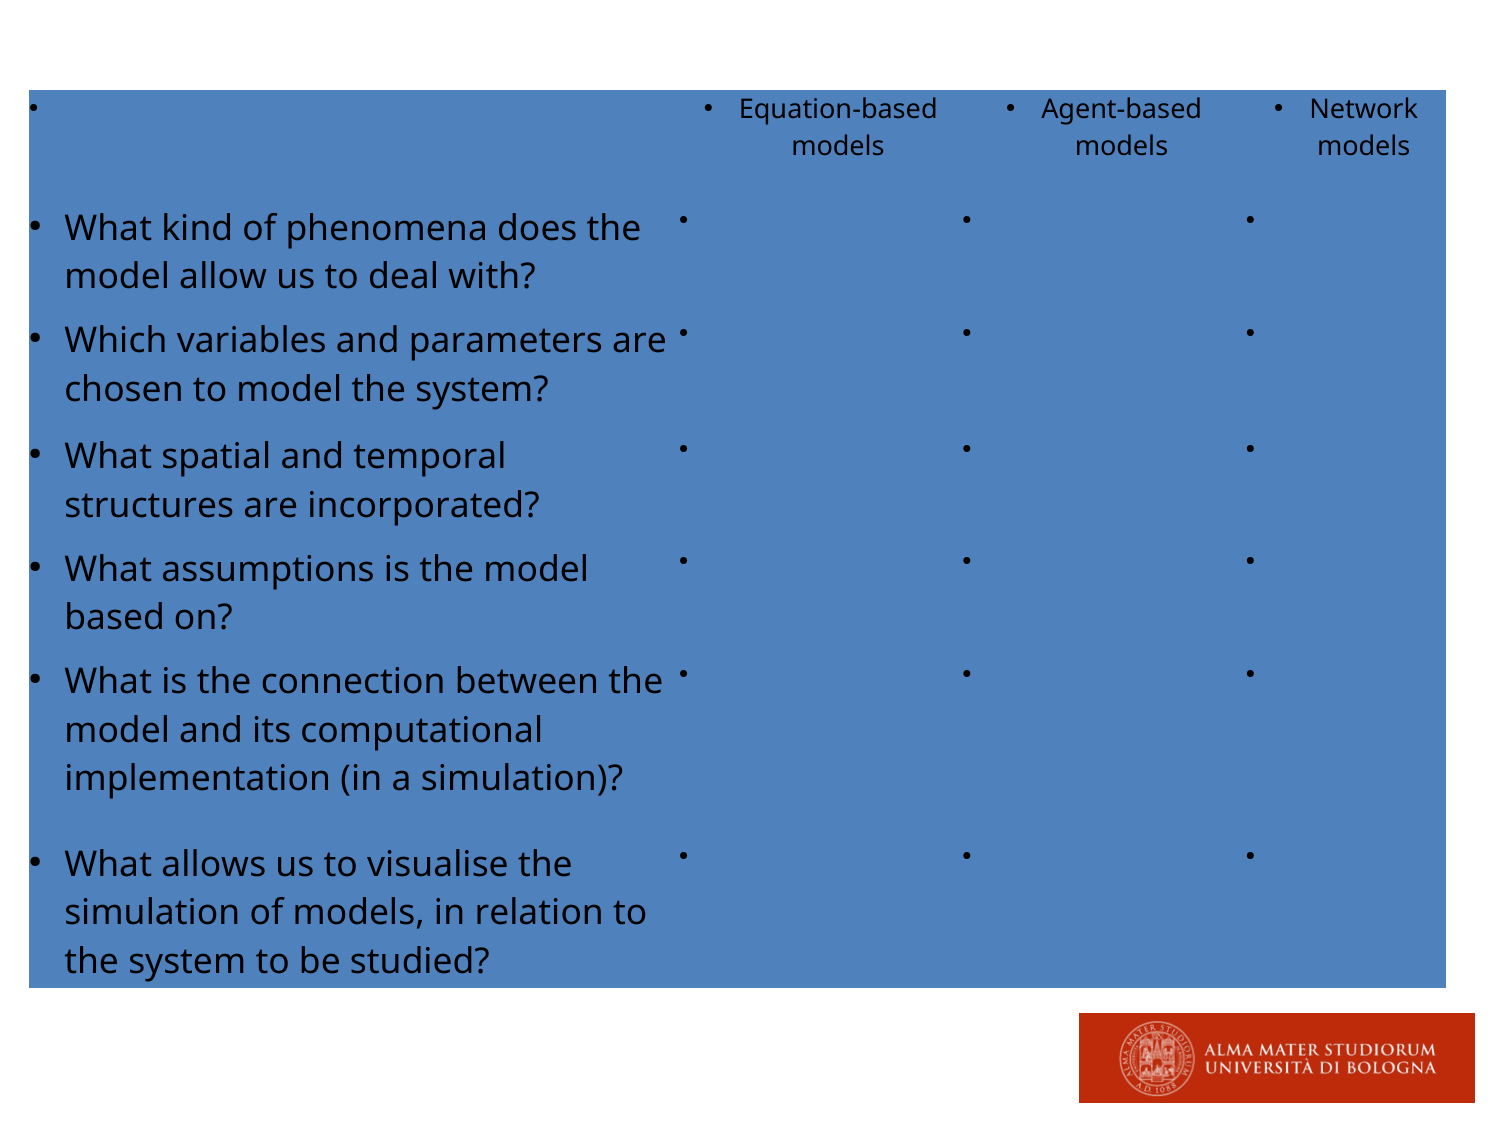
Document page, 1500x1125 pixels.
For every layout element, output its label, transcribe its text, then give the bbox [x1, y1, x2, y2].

table_cell [1246, 838, 1446, 988]
table_cell [962, 202, 1246, 315]
table_cell [1246, 656, 1446, 838]
table_cell Which variables and parameters are chosen to model the system? [29, 315, 679, 431]
table_cell [679, 202, 962, 315]
table_cell What spatial and temporal structures are incorporated? [29, 431, 679, 543]
table_header Network models [1246, 90, 1446, 202]
table_cell [962, 315, 1246, 431]
table_header Equation-based models [679, 90, 962, 202]
table_cell [679, 656, 962, 838]
table_cell [1246, 315, 1446, 431]
table_cell [1246, 543, 1446, 656]
table_cell [679, 431, 962, 543]
table_cell What assumptions is the model based on? [29, 543, 679, 656]
table_cell [962, 838, 1246, 988]
table_cell [1246, 431, 1446, 543]
table_cell [962, 656, 1246, 838]
table_cell What is the connection between the model and its computational implementation (in a simulation)? [29, 656, 679, 838]
table_cell What kind of phenomena does the model allow us to deal with? [29, 202, 679, 315]
table_cell [679, 315, 962, 431]
table_header Agent-based models [962, 90, 1246, 202]
table_cell [962, 431, 1246, 543]
table_cell [1246, 202, 1446, 315]
table_cell What allows us to visualise the simulation of models, in relation to the system to be studied? [29, 838, 679, 988]
table_header [29, 90, 679, 202]
table_cell [679, 838, 962, 988]
table_cell [679, 543, 962, 656]
table_cell [962, 543, 1246, 656]
